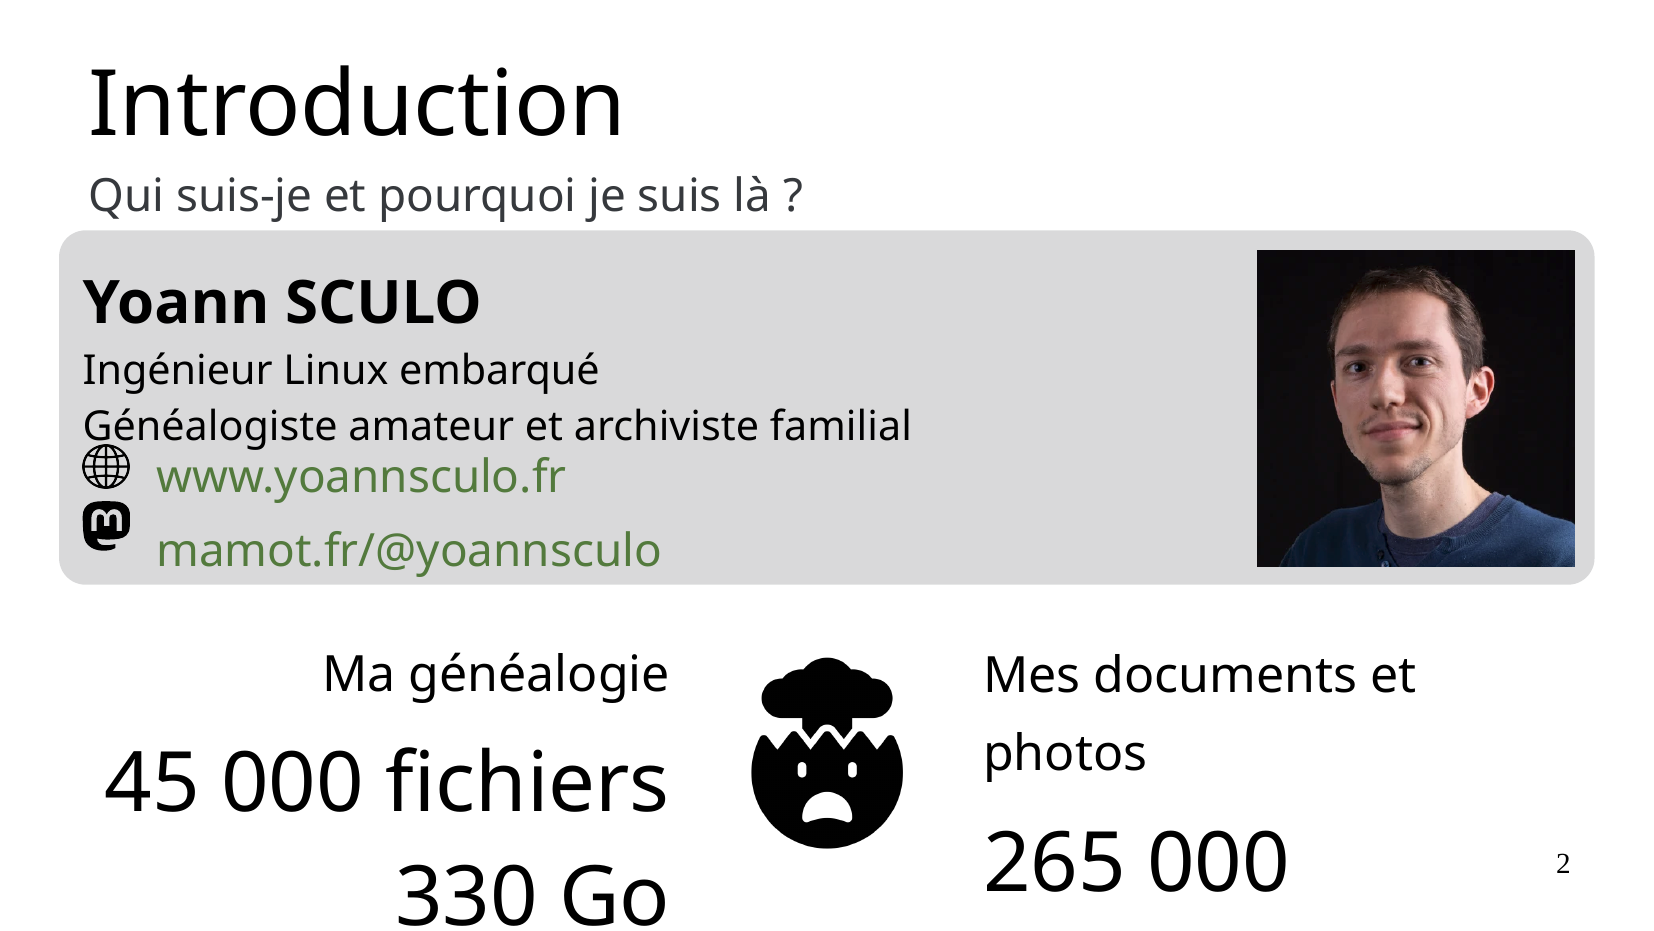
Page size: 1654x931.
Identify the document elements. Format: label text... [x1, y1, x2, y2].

title Introduction Qui suis-je et pourquoi je suis là ? [88, 37, 1577, 193]
text_box [59, 230, 1595, 585]
picture [82, 501, 130, 552]
text_box Ma généalogie 45 000 fichiers 330 Go [88, 620, 685, 885]
text_box Mes documents et photos 265 000 fichiers 954 Go [968, 621, 1565, 886]
list Yoann SCULO Ingénieur Linux embarqué Généalogiste amateur et archiviste familial [82, 258, 1152, 455]
picture [82, 444, 130, 489]
picture [723, 649, 931, 857]
picture [1257, 250, 1575, 567]
text_box www.yoannsculo.fr mamot.fr/@yoannsculo [141, 436, 821, 555]
